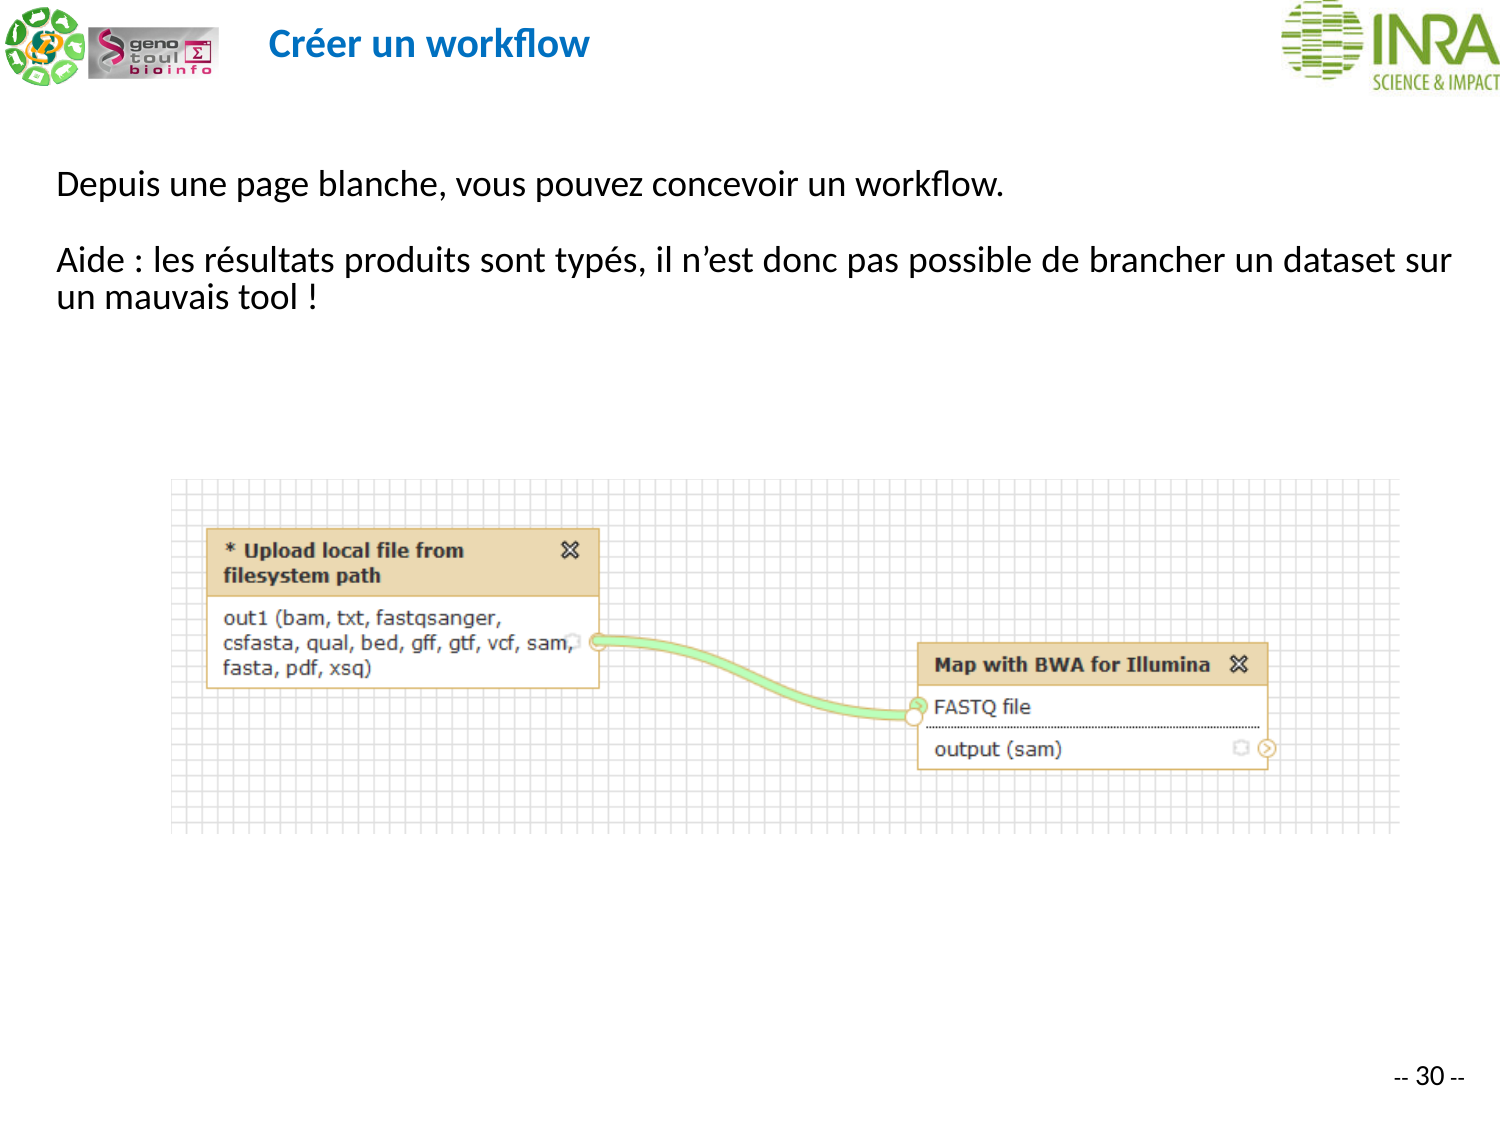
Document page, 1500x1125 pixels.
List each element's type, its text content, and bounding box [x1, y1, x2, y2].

picture [88, 27, 219, 79]
text_box Depuis une page blanche, vous pouvez concevoir un workflow. Aide : les résultats produits sont typés, il n’est donc pas possible de brancher un dataset sur un mauvais tool ! [41, 160, 1489, 360]
text_box Créer un workflow [253, 19, 1270, 86]
picture [171, 479, 1400, 834]
picture [1281, 0, 1500, 110]
picture [5, 7, 85, 86]
